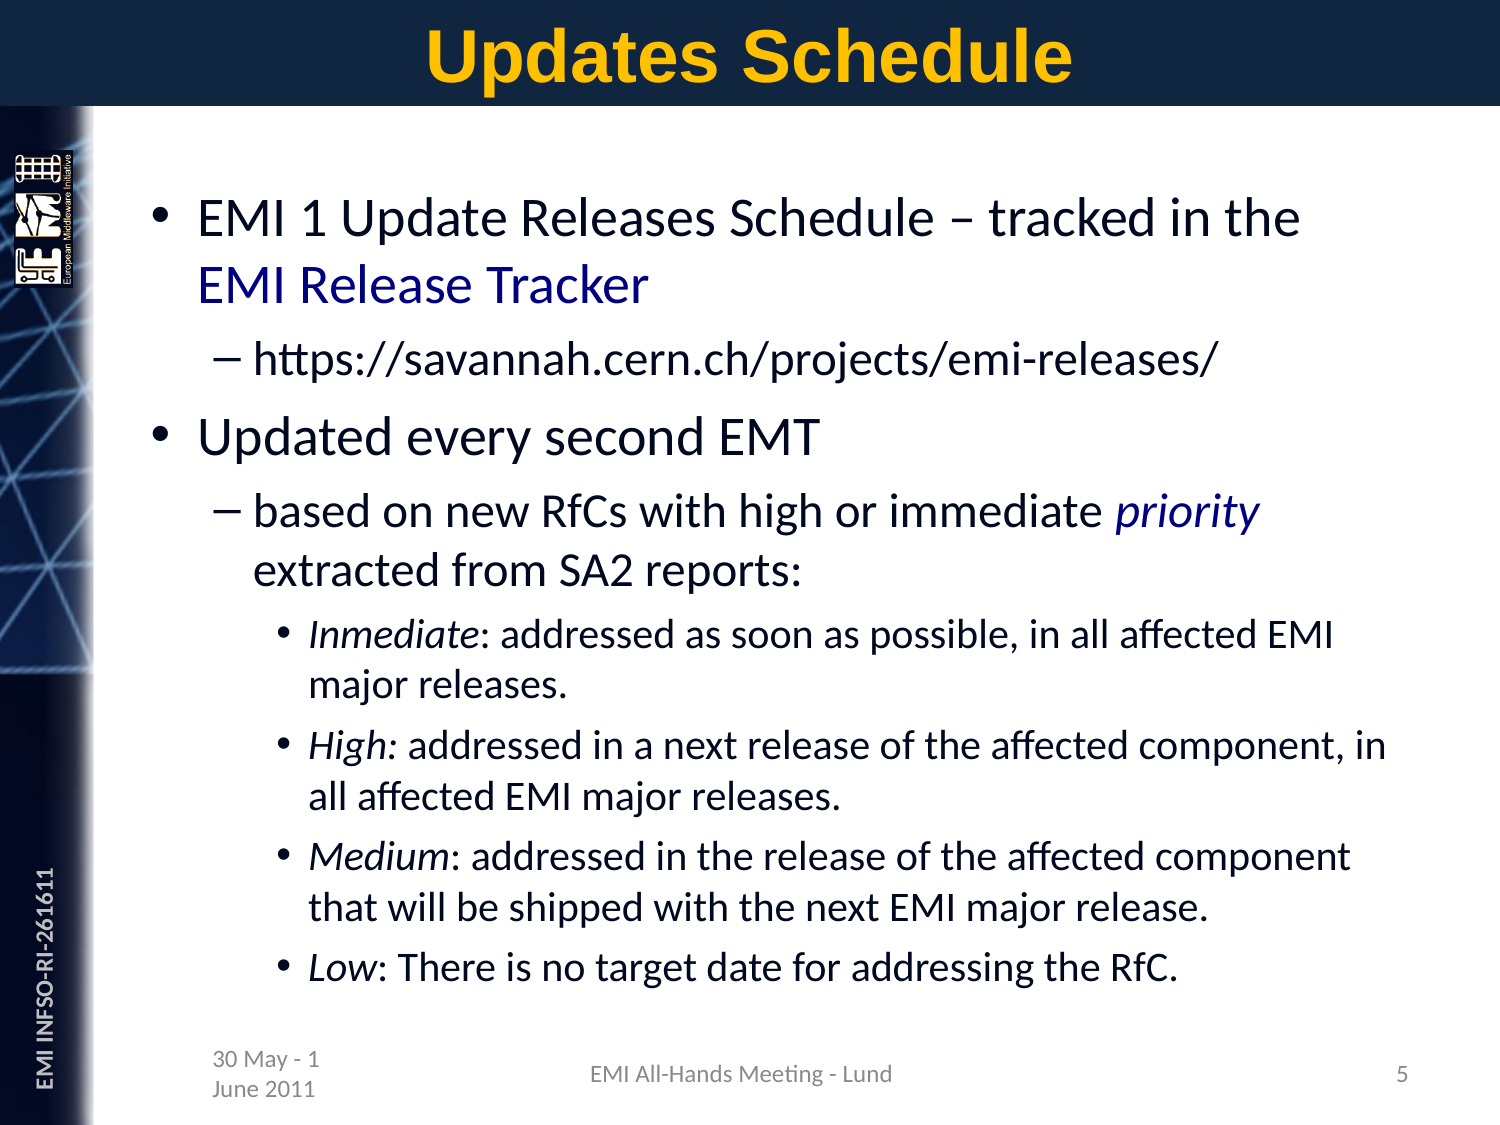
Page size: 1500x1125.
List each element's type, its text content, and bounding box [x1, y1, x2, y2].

text_box EMI All-Hands Meeting - Lund [380, 1042, 1103, 1103]
list EMI 1 Update Releases Schedule – tracked in the EMI Release Tracker https://savannah.cern.ch/projects/emi-releases/ Updated every second EMT based on new RfCs with high or immediate priority extracted from SA2 reports: Inmediate: addressed as soon as possible, in all affected EMI major releases. High: addressed in a next release of the affected component, in all affected EMI major releases. Medium: addressed in the release of the affected component that will be shipped with the next EMI major release. Low: There is no target date for addressing the RfC. [135, 172, 1425, 1005]
text_box <number> [1354, 1042, 1424, 1103]
title Updates Schedule [0, 0, 1500, 106]
text_box 30 May - 1 June 2011 [197, 1042, 369, 1103]
picture [0, 106, 105, 1125]
